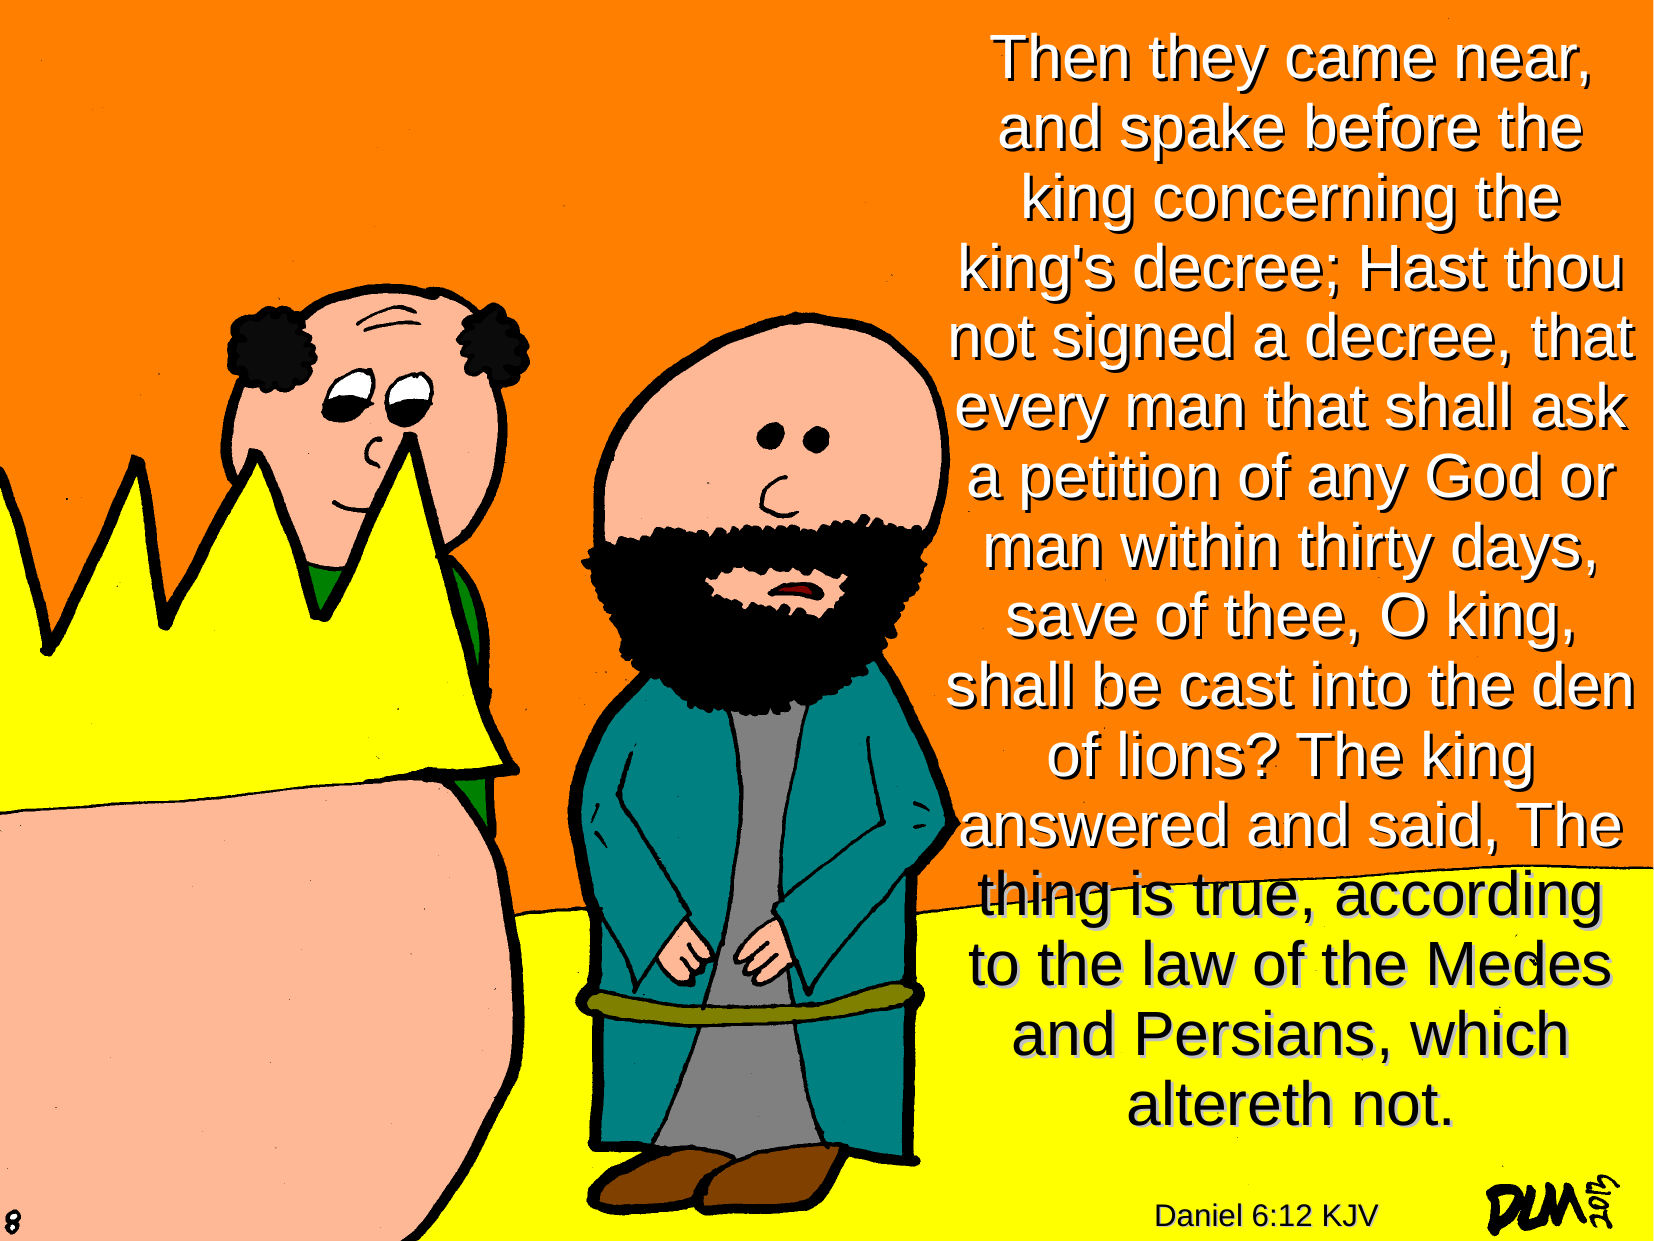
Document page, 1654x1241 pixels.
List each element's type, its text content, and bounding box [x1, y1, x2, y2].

text_box Daniel 6:12 KJV [1108, 1190, 1426, 1241]
picture [0, 0, 1654, 1241]
text_box Then they came near, and spake before the king concerning the king's decree; Hast thou not signed a decree, that every man that shall ask a petition of any God or man within thirty days, save of thee, O king, shall be cast into the den of lions? The king answered and said, The thing is true, according to the law of the Medes and Persians, which altereth not. [930, 15, 1653, 1142]
